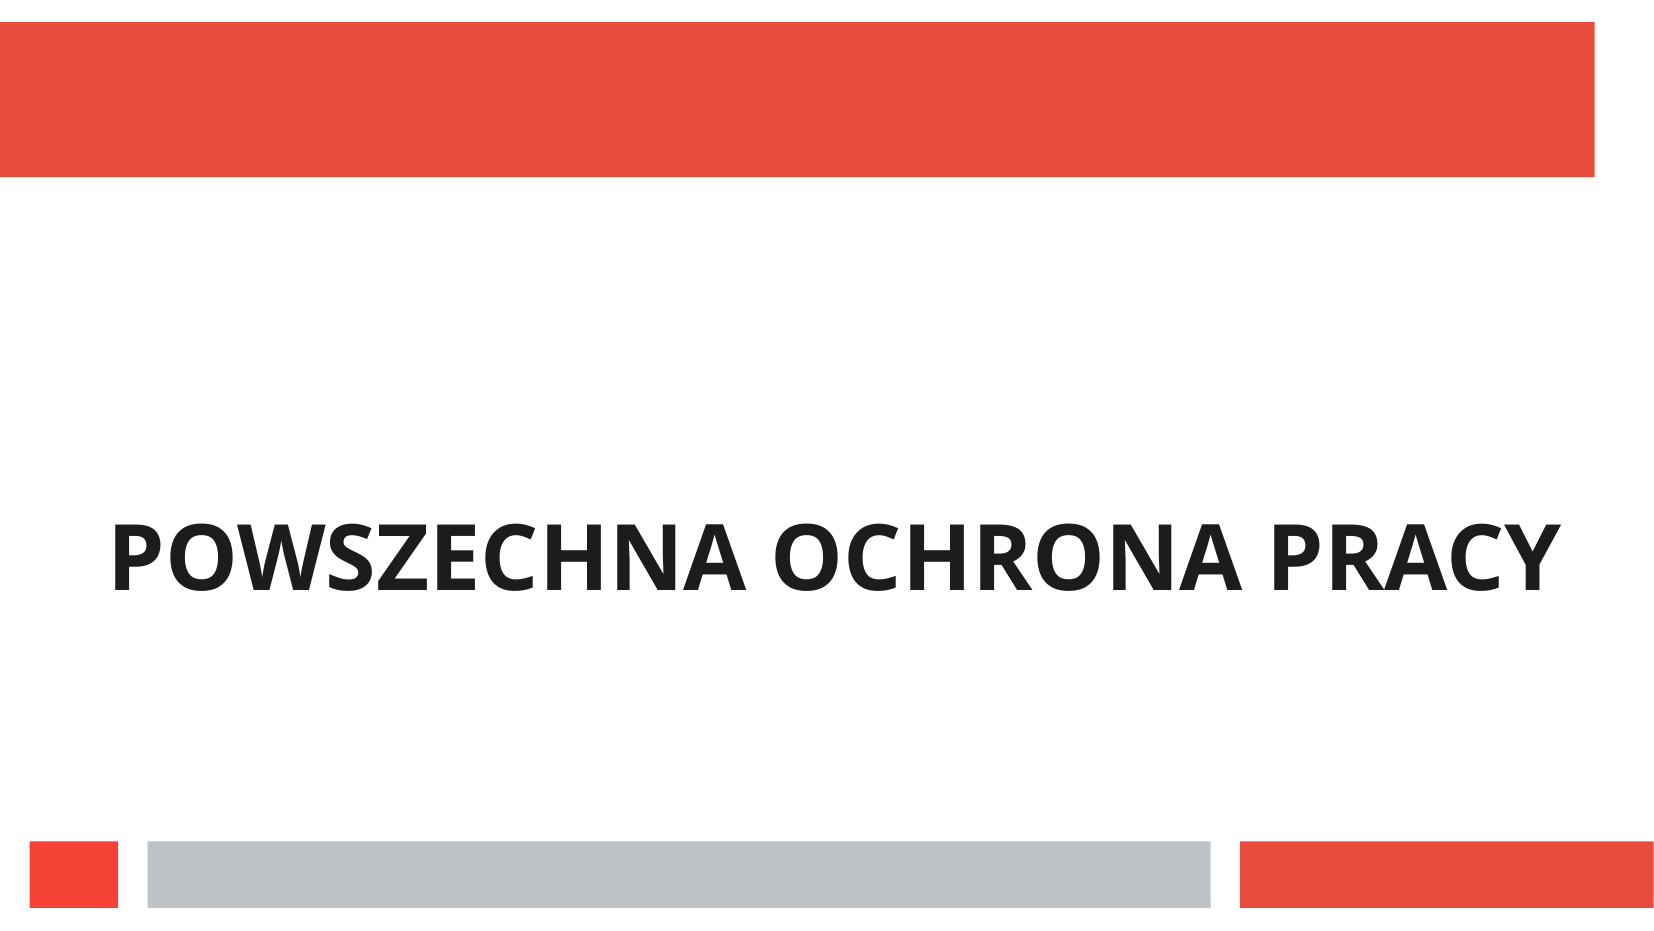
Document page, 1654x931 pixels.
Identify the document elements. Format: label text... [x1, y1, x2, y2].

subtitle POWSZECHNA OCHRONA PRACY [59, 243, 1565, 820]
